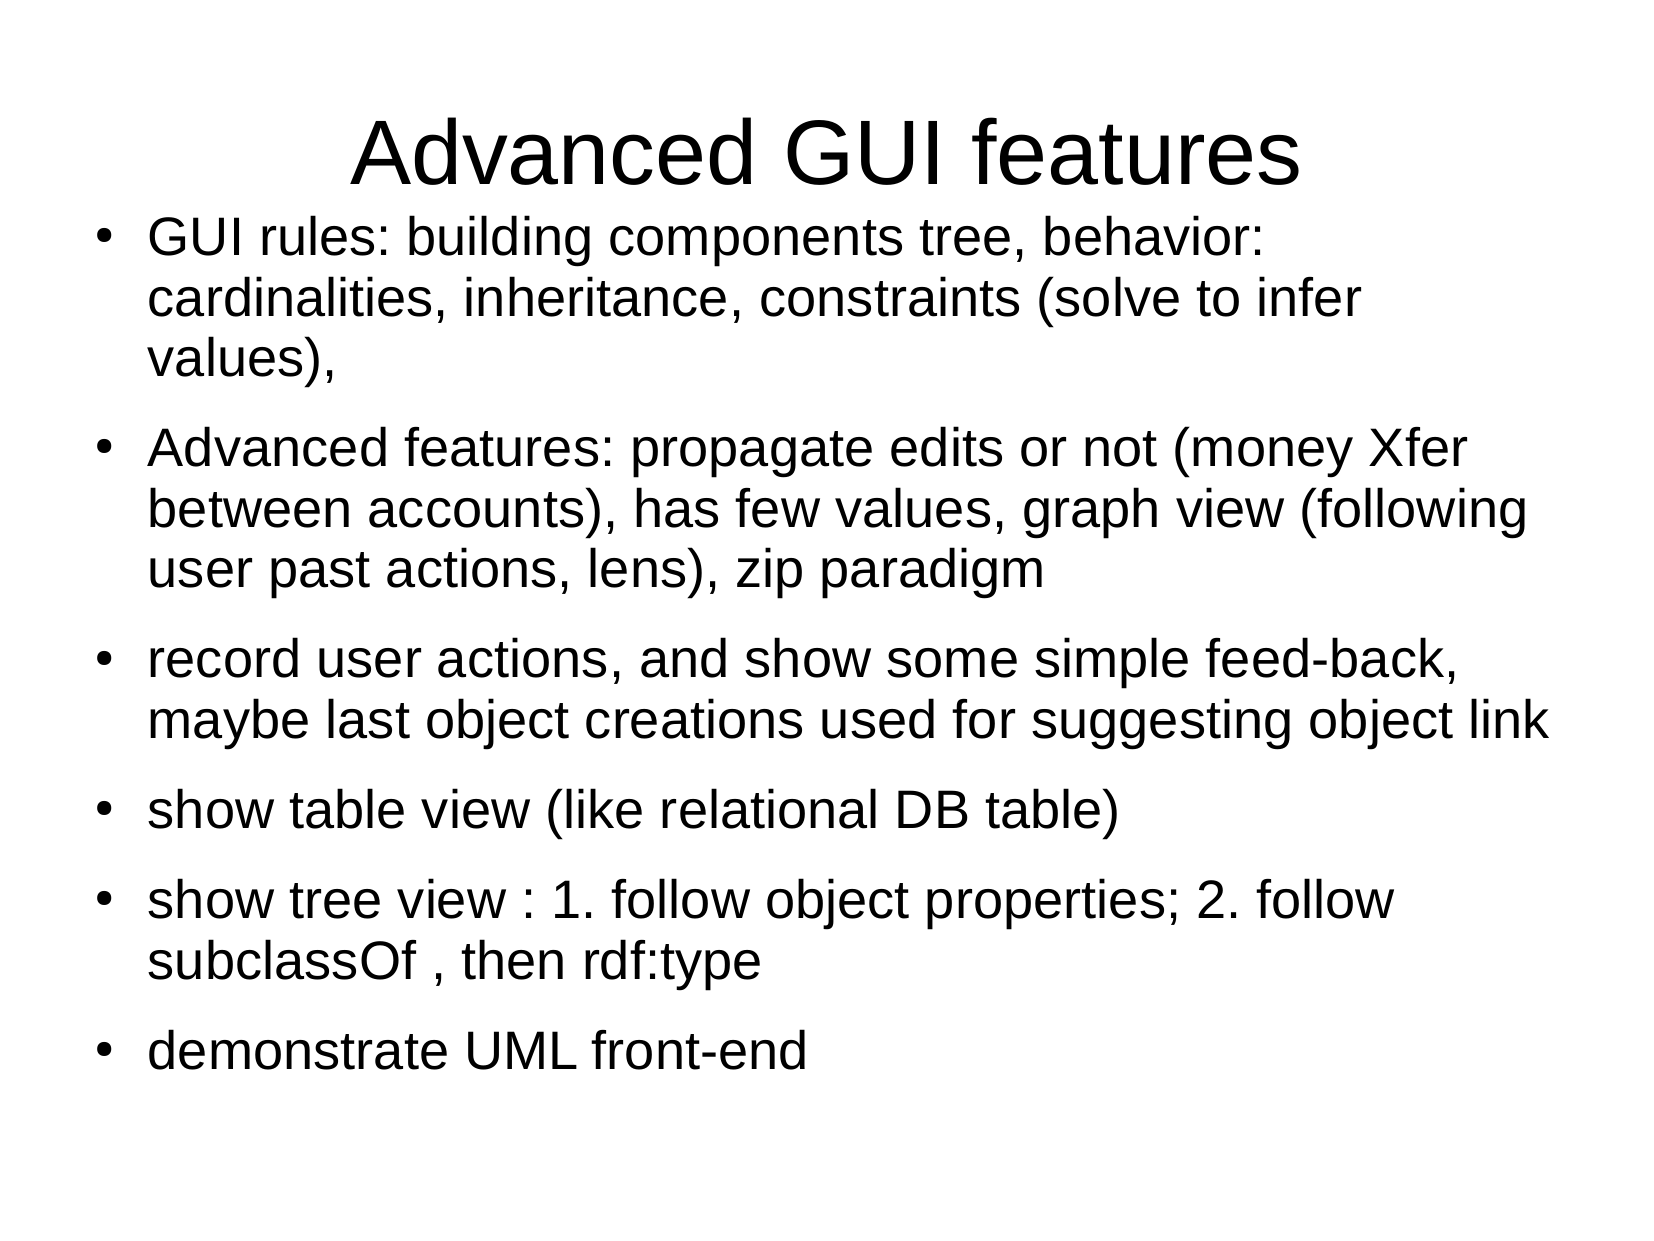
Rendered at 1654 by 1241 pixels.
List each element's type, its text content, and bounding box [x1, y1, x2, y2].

list GUI rules: building components tree, behavior: cardinalities, inheritance, constraints (solve to infer values), Advanced features: propagate edits or not (money Xfer between accounts), has few values, graph view (following user past actions, lens), zip paradigm record user actions, and show some simple feed-back, maybe last object creations used for suggesting object link show table view (like relational DB table) show tree view : 1. follow object properties; 2. follow subclassOf , then rdf:type demonstrate UML front-end [76, 206, 1565, 1081]
title Advanced GUI features [82, 56, 1571, 250]
